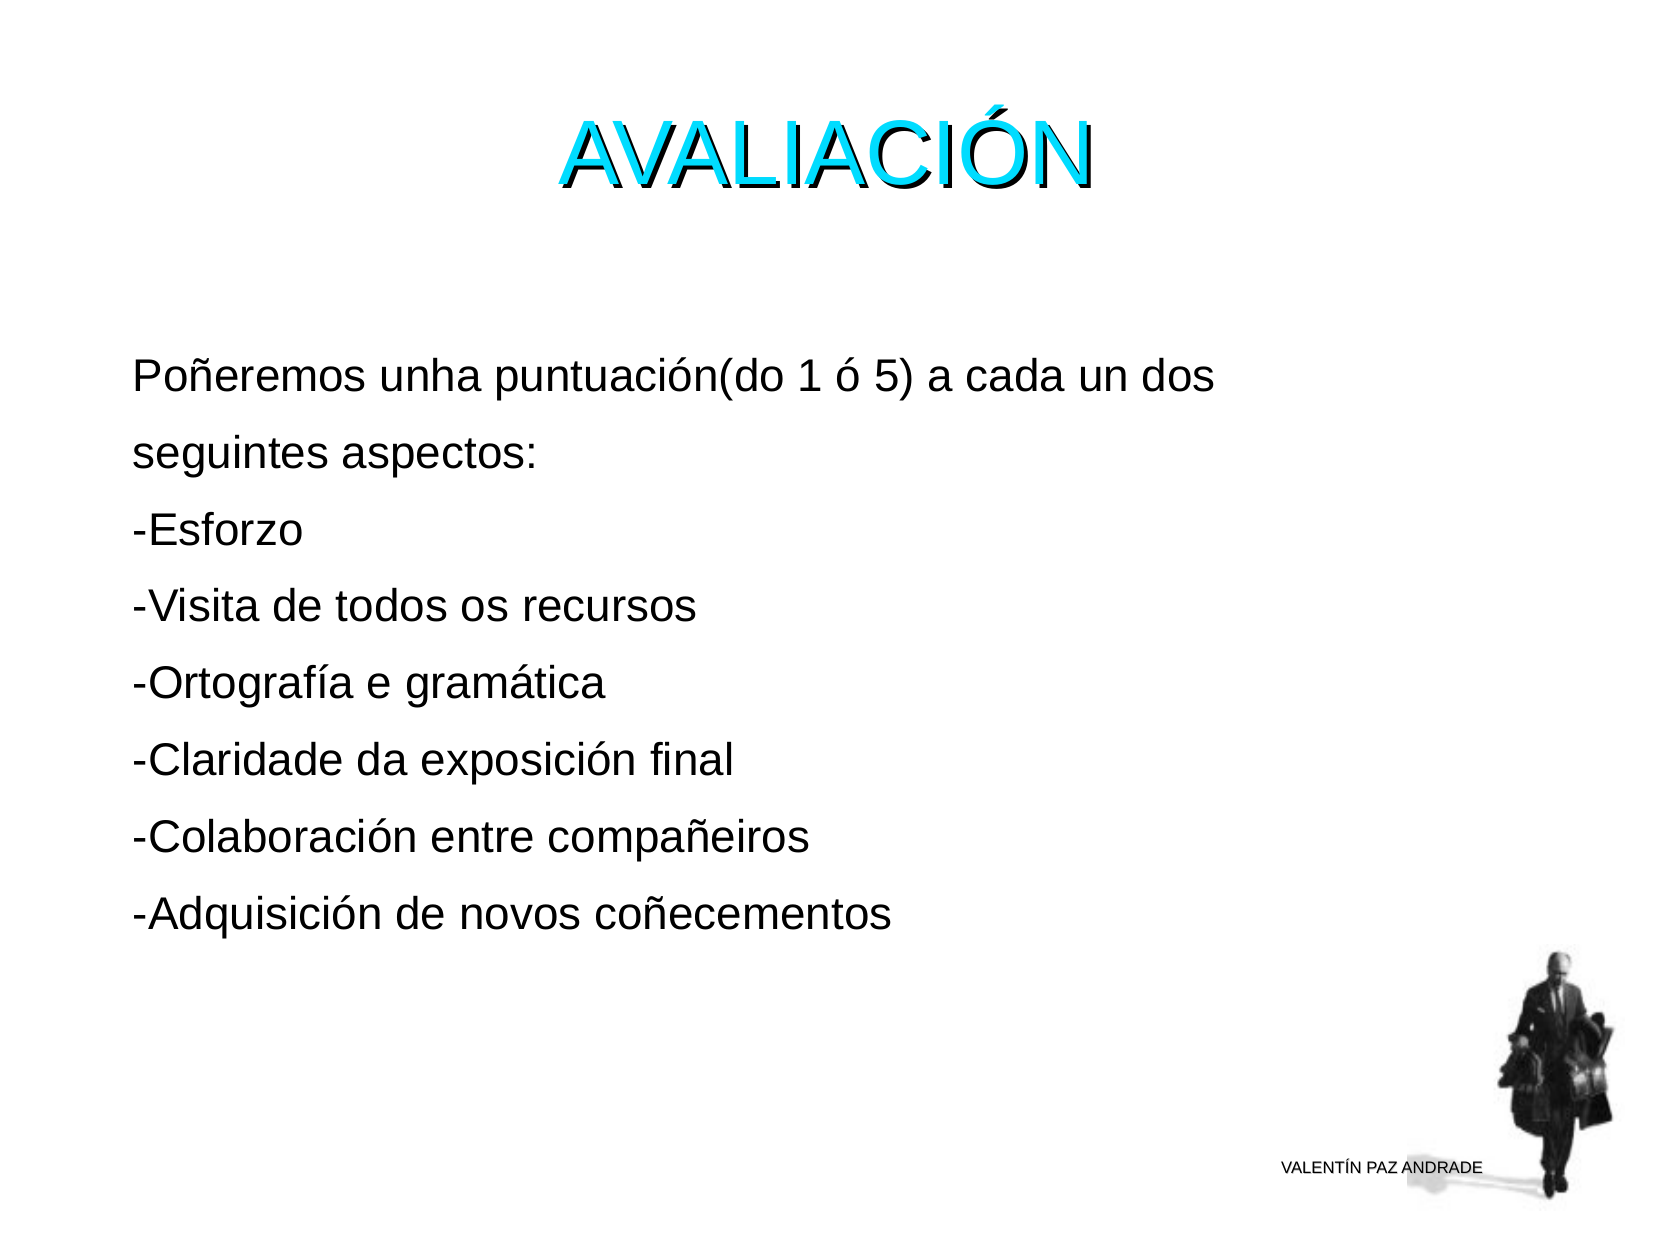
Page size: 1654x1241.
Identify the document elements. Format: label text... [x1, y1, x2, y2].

text_box VALENTÍN PAZ ANDRADE [1229, 1155, 1536, 1182]
picture [1240, 944, 1625, 1216]
subtitle Poñeremos unha puntuación(do 1 ó 5) a cada un dos seguintes aspectos: -Esforzo -Visita de todos os recursos -Ortografía e gramática -Claridade da exposición final -Colaboración entre compañeiros -Adquisición de novos coñecementos [59, 229, 1548, 1034]
title AVALIACIÓN [82, 56, 1571, 250]
